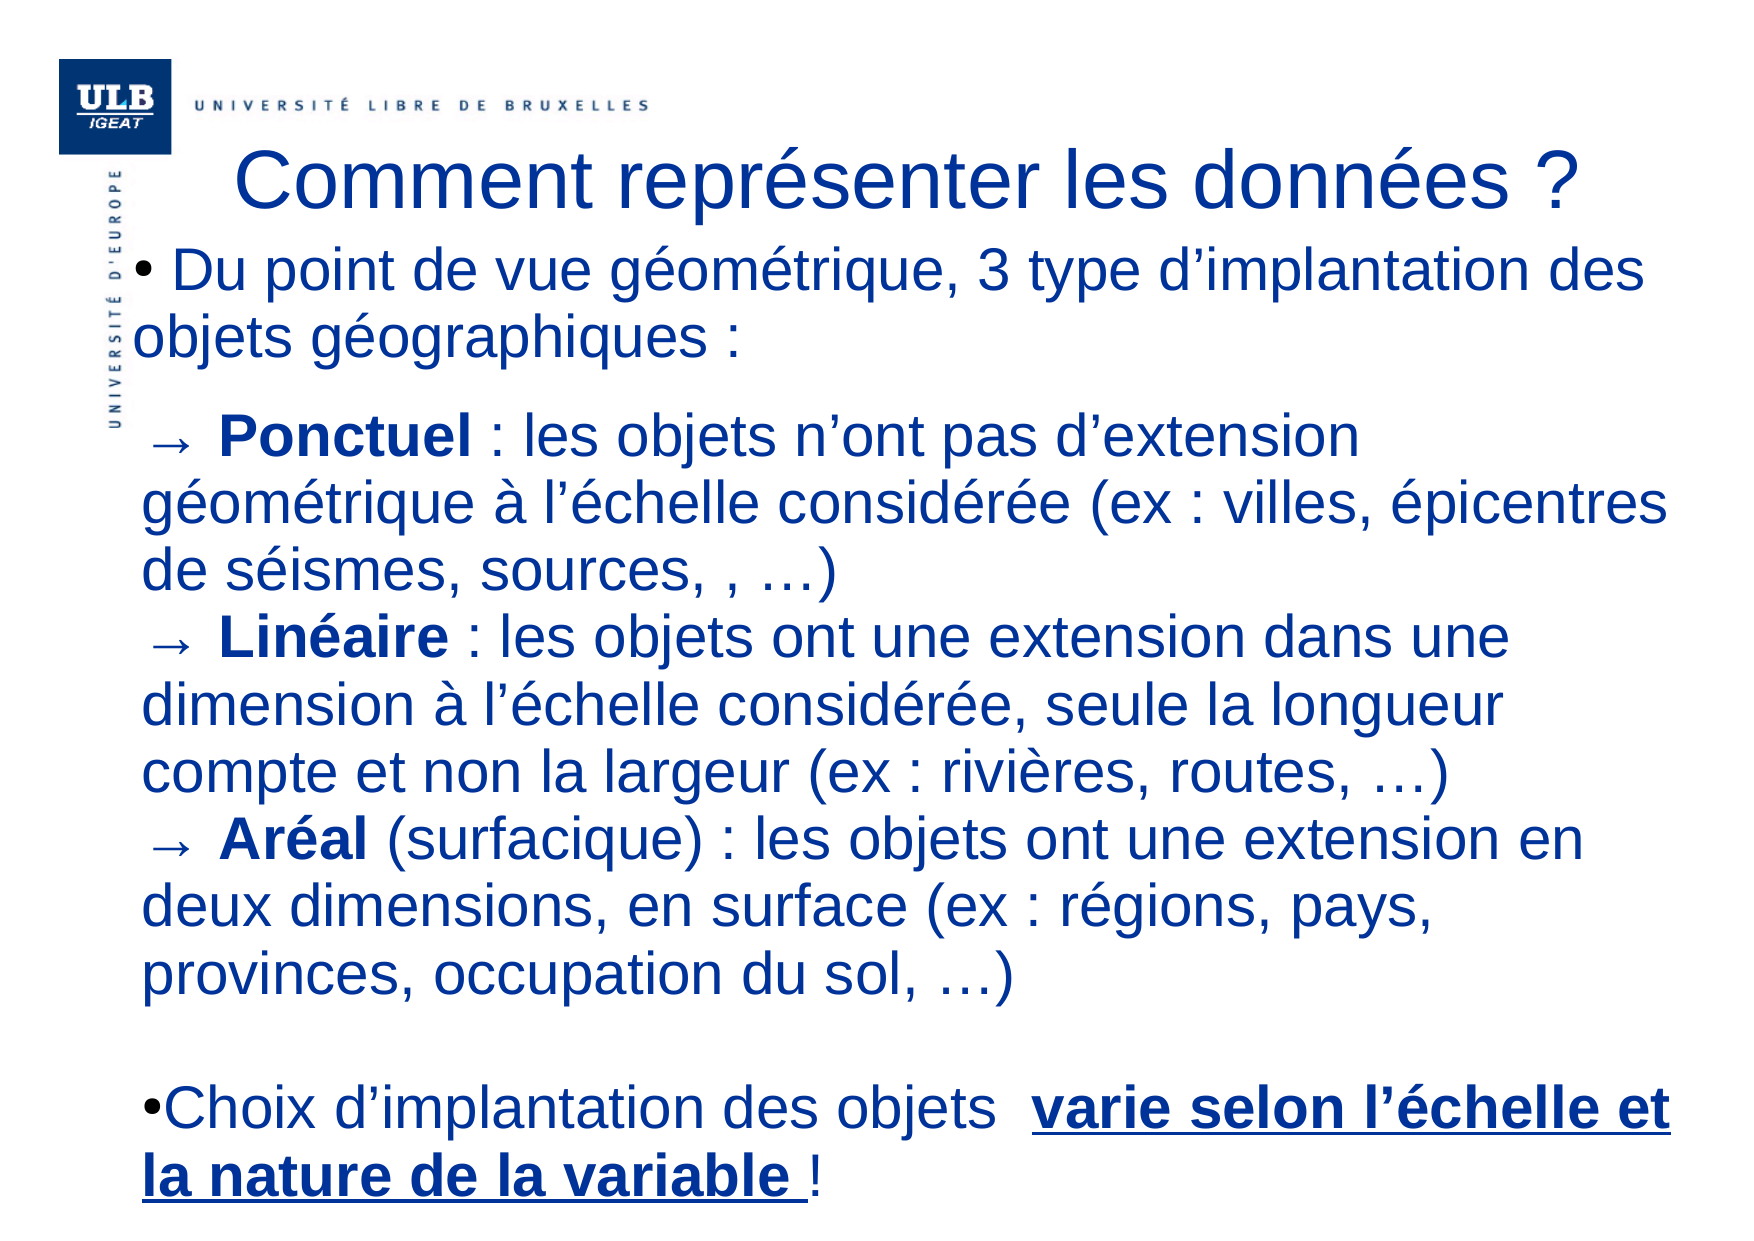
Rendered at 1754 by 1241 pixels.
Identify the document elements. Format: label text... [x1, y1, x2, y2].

text_box → Ponctuel : les objets n’ont pas d’extension géométrique à l’échelle considérée (ex : villes, épicentres de séismes, sources, , …) → Linéaire : les objets ont une extension dans une dimension à l’échelle considérée, seule la longueur compte et non la largeur (ex : rivières, routes, …) → Aréal (surfacique) : les objets ont une extension en deux dimensions, en surface (ex : régions, pays, provinces, occupation du sol, …) Choix d’implantation des objets varie selon l’échelle et la nature de la variable ! [141, 401, 1701, 1241]
list Du point de vue géométrique, 3 type d’implantation des objets géographiques : [132, 236, 1695, 948]
title Comment représenter les données ? [132, 99, 1684, 270]
picture [59, 59, 1695, 1182]
